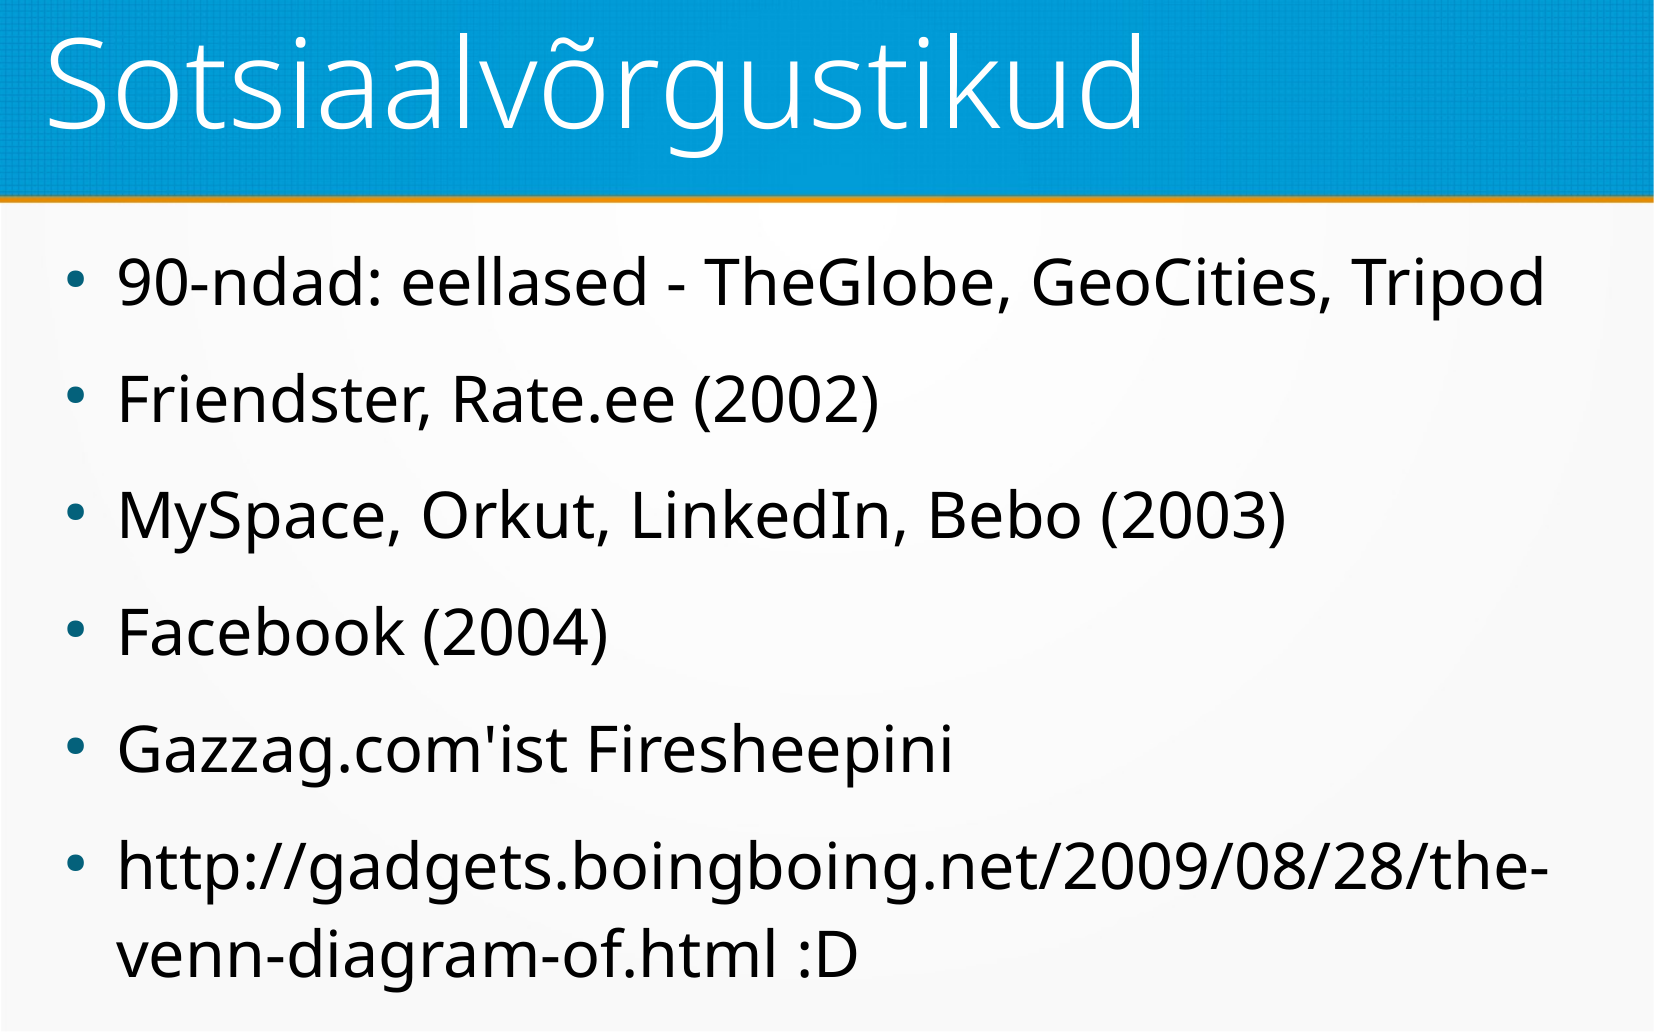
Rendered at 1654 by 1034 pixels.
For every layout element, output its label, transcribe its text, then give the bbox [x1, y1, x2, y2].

picture [0, 195, 1654, 1034]
title Sotsiaalvõrgustikud [43, 0, 1619, 166]
list 90-ndad: eellased - TheGlobe, GeoCities, Tripod Friendster, Rate.ee (2002) MySpace, Orkut, LinkedIn, Bebo (2003) Facebook (2004) Gazzag.com'ist Firesheepini http://gadgets.boingboing.net/2009/08/28/the-venn-diagram-of.html :D [47, 236, 1607, 1002]
